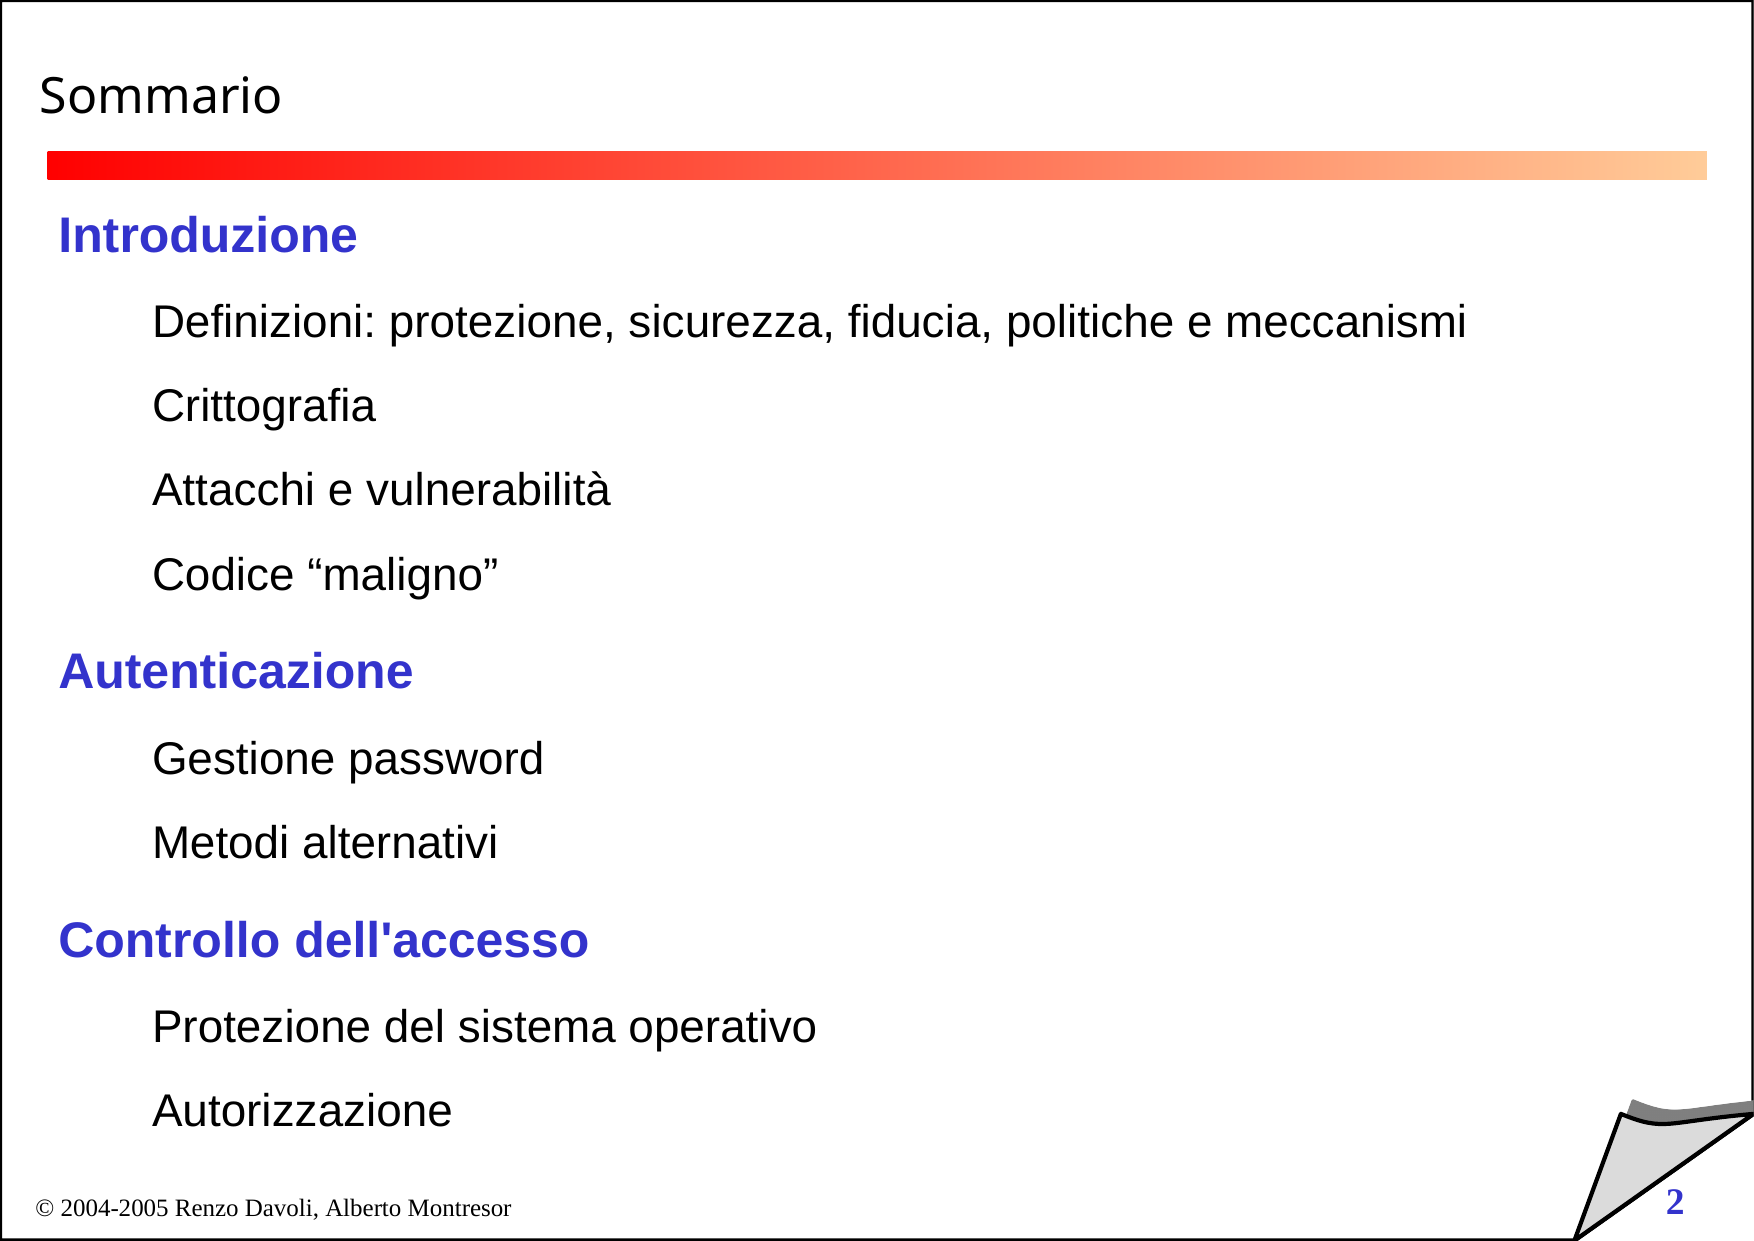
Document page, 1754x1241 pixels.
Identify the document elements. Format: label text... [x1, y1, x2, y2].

title Sommario [40, 49, 1713, 144]
list Introduzione Definizioni: protezione, sicurezza, fiducia, politiche e meccanismi Crittografia Attacchi e vulnerabilità Codice “maligno” Autenticazione Gestione password Metodi alternativi Controllo dell'accesso Protezione del sistema operativo Autorizzazione [58, 206, 1695, 1137]
